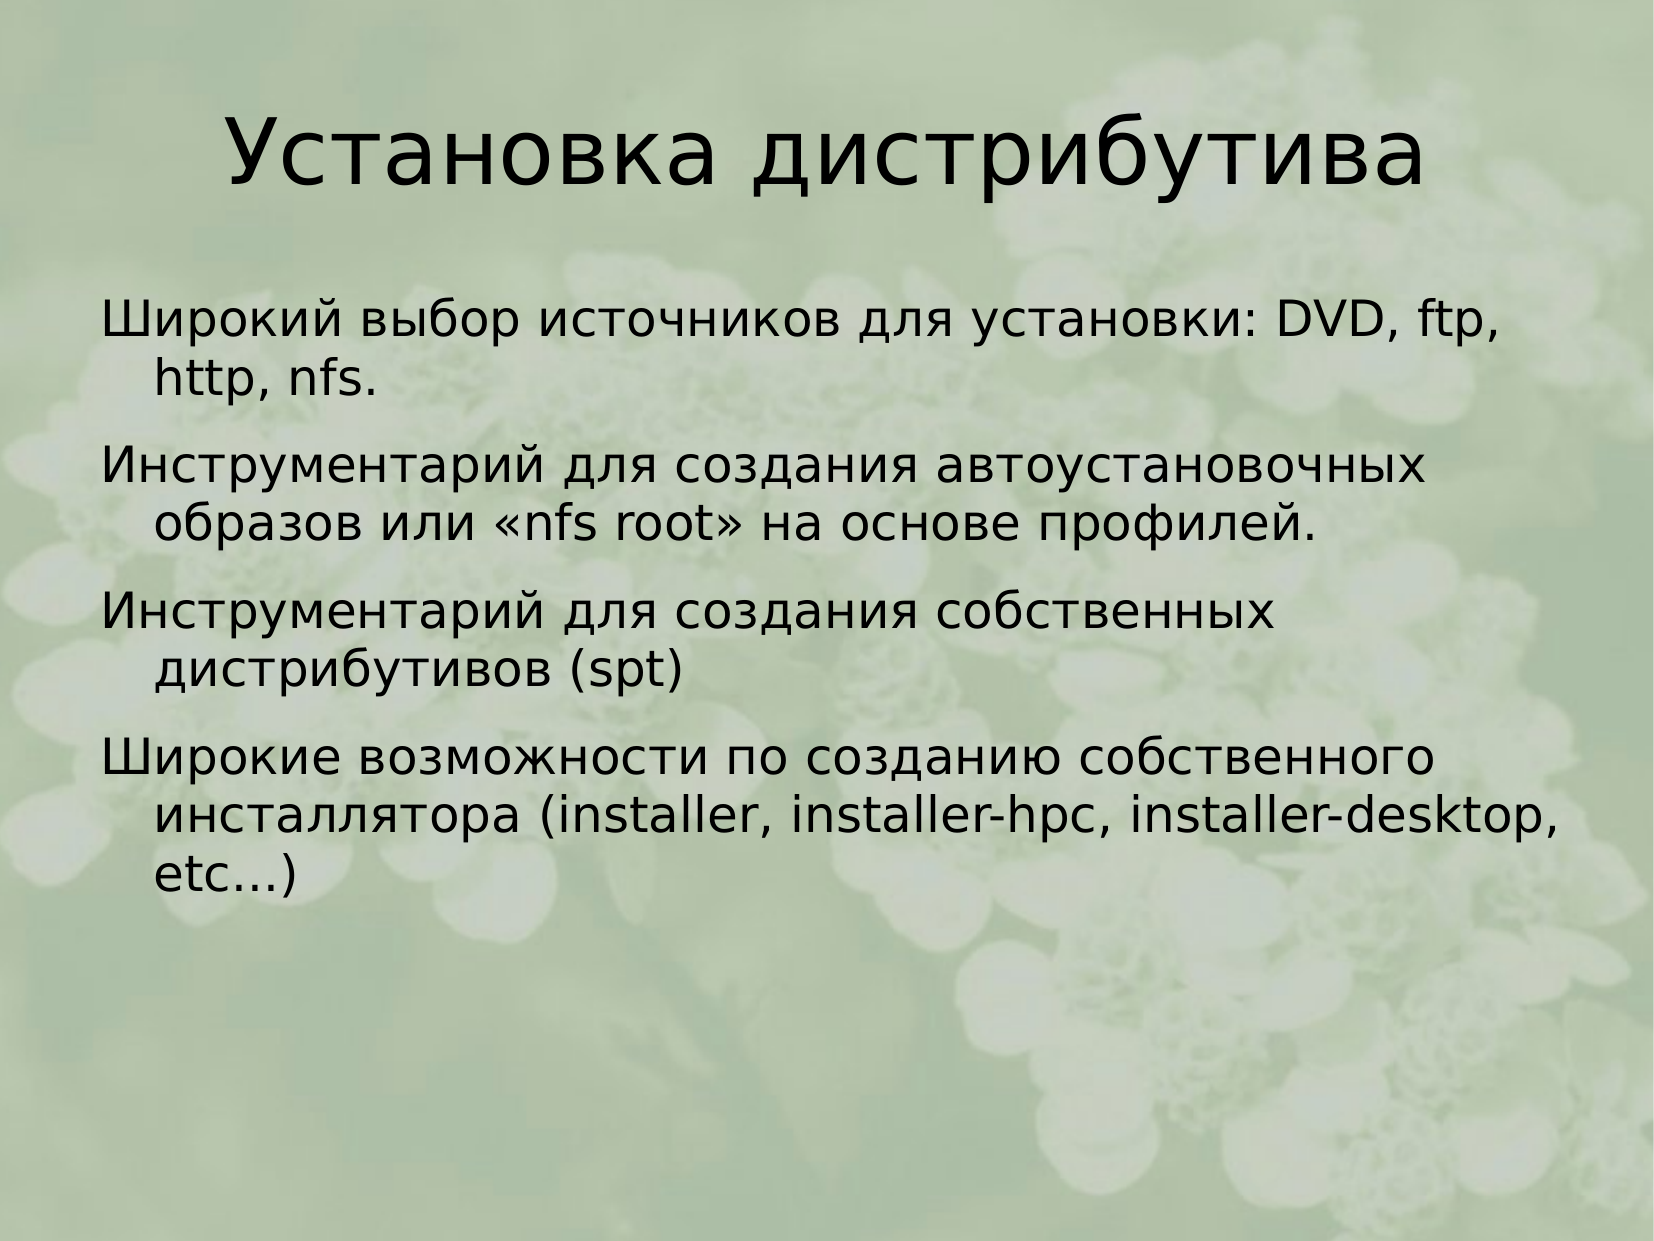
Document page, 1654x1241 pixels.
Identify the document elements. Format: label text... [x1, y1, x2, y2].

list Широкий выбор источников для установки: DVD, ftp, http, nfs. Инструментарий для создания автоустановочных образов или «nfs root» на основе профилей. Инструментарий для создания собственных дистрибутивов (spt) Широкие возможности по созданию собственного инсталлятора (installer, installer-hpc, installer-desktop, etc...) [82, 290, 1571, 1094]
picture [0, 0, 1654, 1241]
title Установка дистрибутива [82, 49, 1571, 257]
